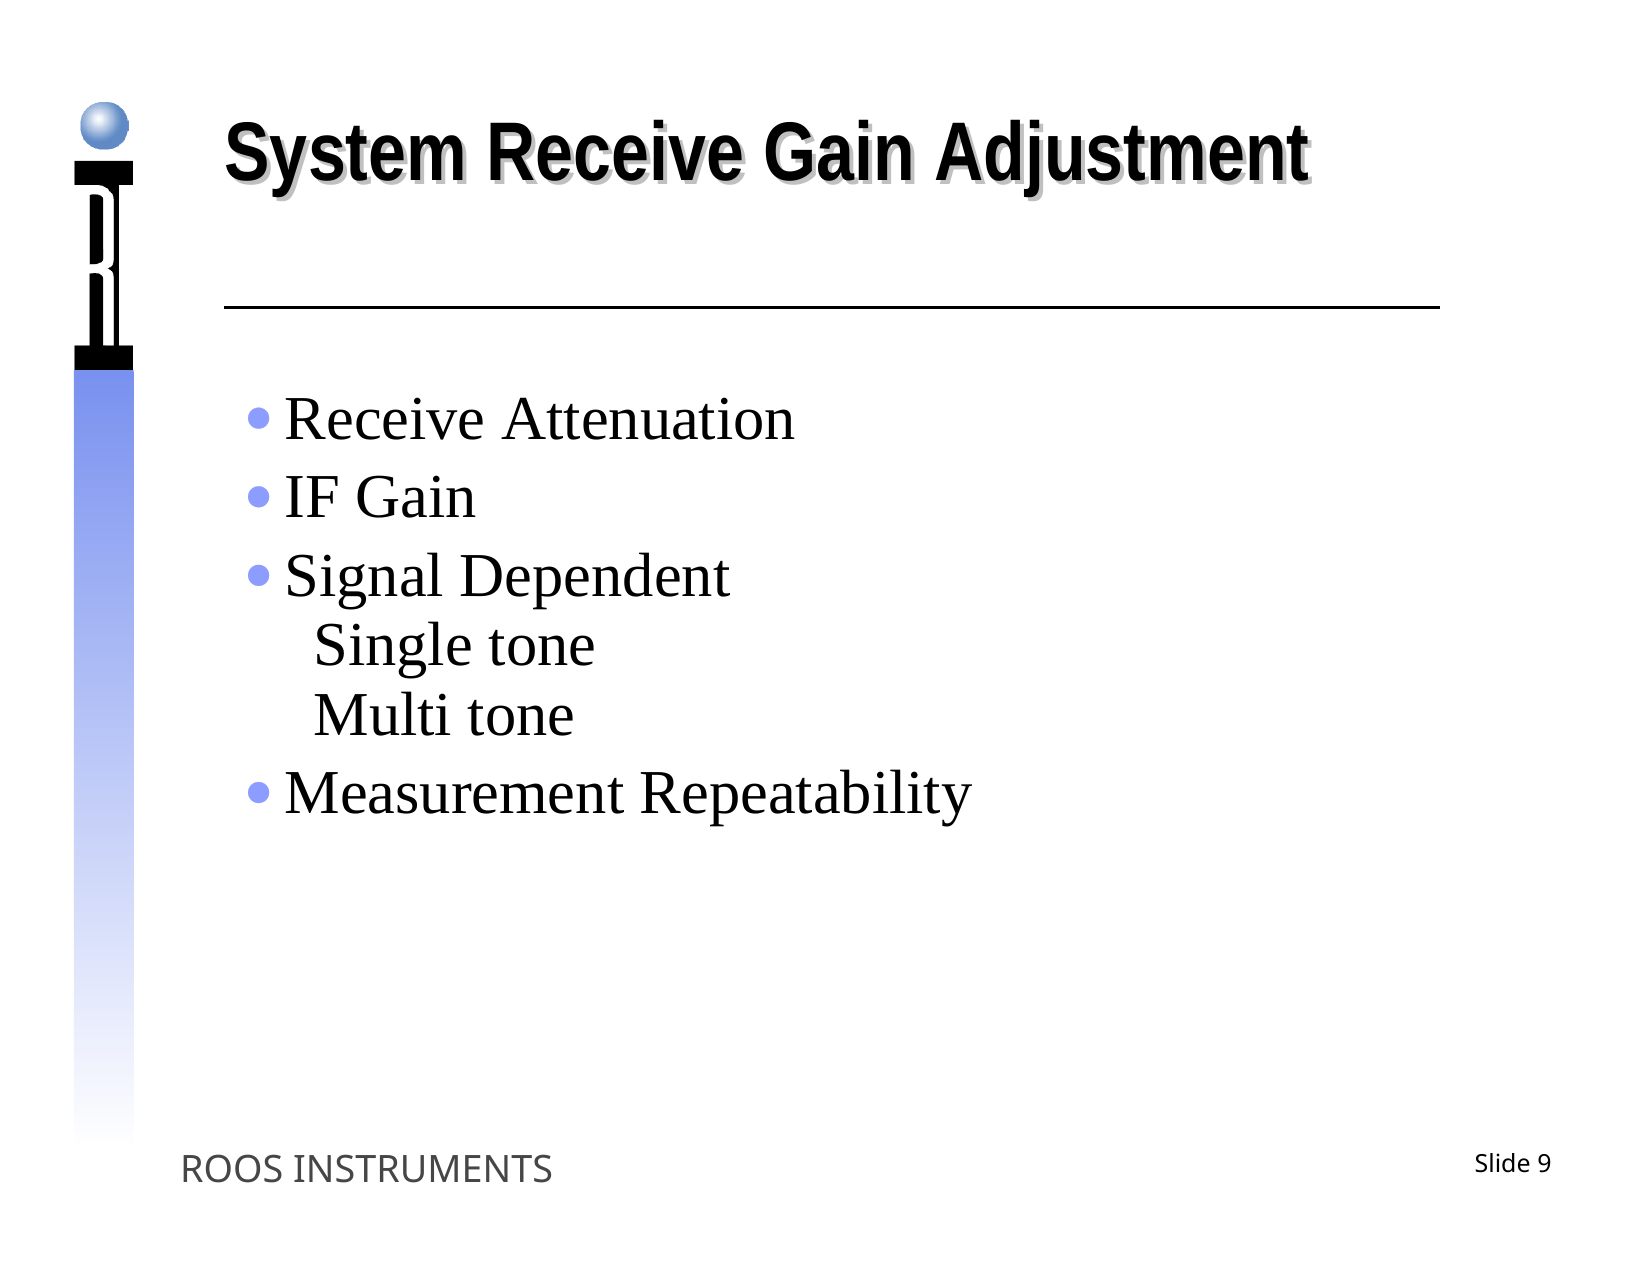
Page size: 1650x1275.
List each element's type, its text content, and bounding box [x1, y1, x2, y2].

text_box System Receive Gain Adjustment [224, 111, 1484, 359]
text_box Receive Attenuation IF Gain Signal Dependent Single tone Multi tone Measurement Repeatability [232, 383, 1456, 832]
